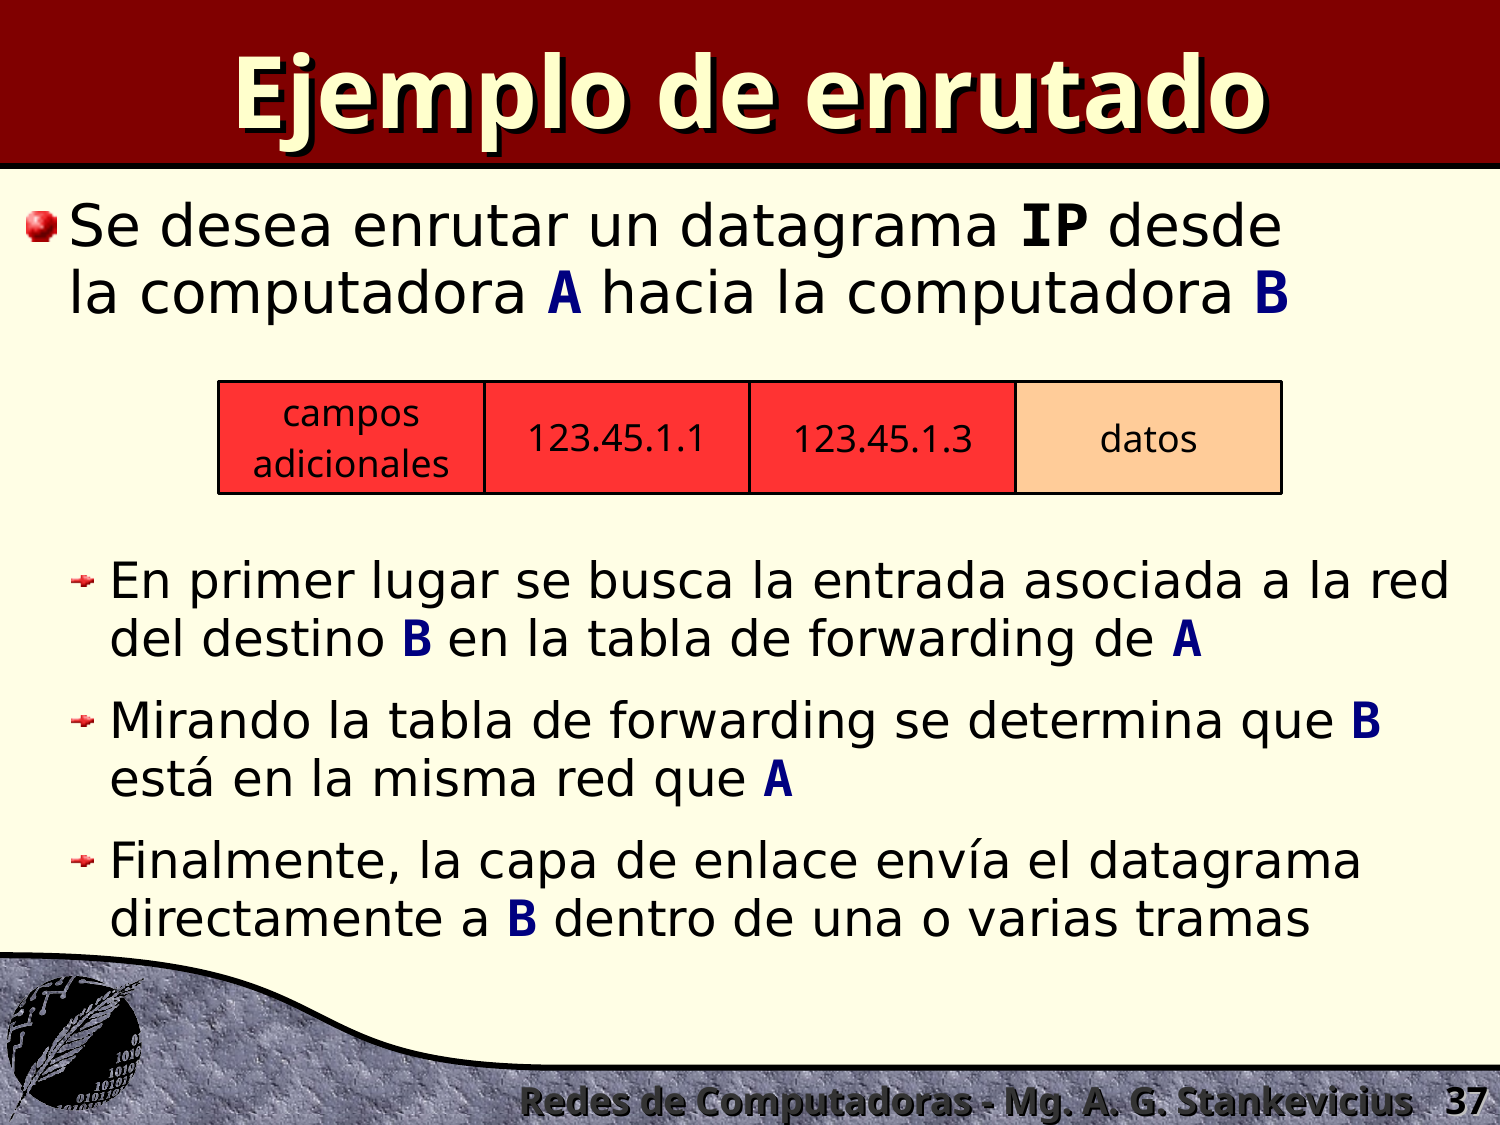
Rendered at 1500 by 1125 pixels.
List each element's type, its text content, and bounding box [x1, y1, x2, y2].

text_box 123.45.1.1 [484, 381, 749, 494]
picture [0, 959, 1500, 1125]
title Ejemplo de enrutado [15, 5, 1485, 160]
picture [1047, 1100, 1054, 1110]
text_box campos adicionales [218, 381, 484, 494]
picture [790, 1100, 795, 1110]
text_box 123.45.1.3 [749, 381, 1015, 494]
text_box datos [1015, 381, 1282, 494]
list Se desea enrutar un datagrama IP desde la computadora A hacia la computadora B En primer lugar se busca la entrada asociada a la red del destino B en la tabla de forwarding de A Mirando la tabla de forwarding se determina que B está en la misma red que A Finalmente, la capa de enlace envía el datagrama directamente a B dentro de una o varias tramas [11, 192, 1486, 949]
